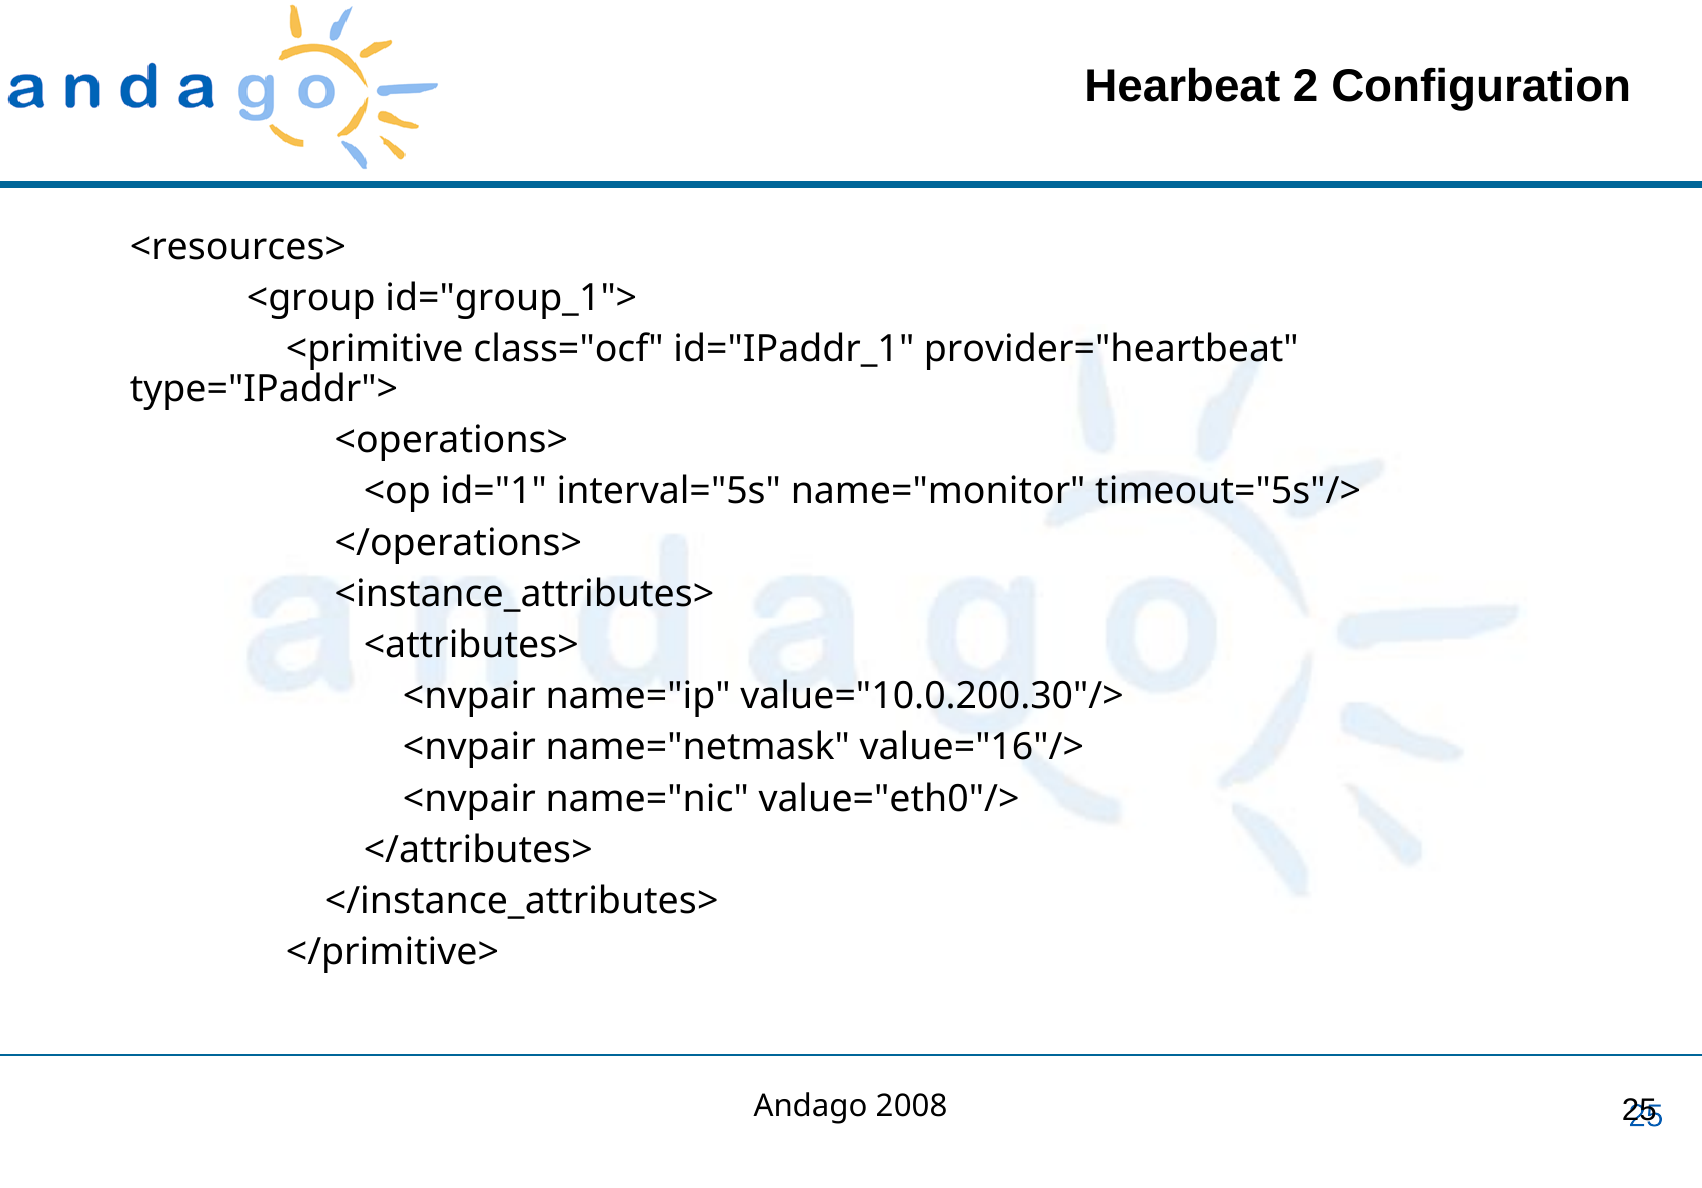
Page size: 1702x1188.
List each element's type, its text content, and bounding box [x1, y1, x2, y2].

picture [0, 0, 255, 175]
subtitle <resources> <group id="group_1"> <primitive class="ocf" id="IPaddr_1" provider="heartbeat" type="IPaddr"> <operations> <op id="1" interval="5s" name="monitor" timeout="5s"/> </operations> <instance_attributes> <attributes> <nvpair name="ip" value="10.0.200.30"/> <nvpair name="netmask" value="16"/> <nvpair name="nic" value="eth0"/> </attributes> </instance_attributes> </primitive> [129, 215, 1577, 985]
title Hearbeat 2 Configuration [255, 0, 1702, 181]
